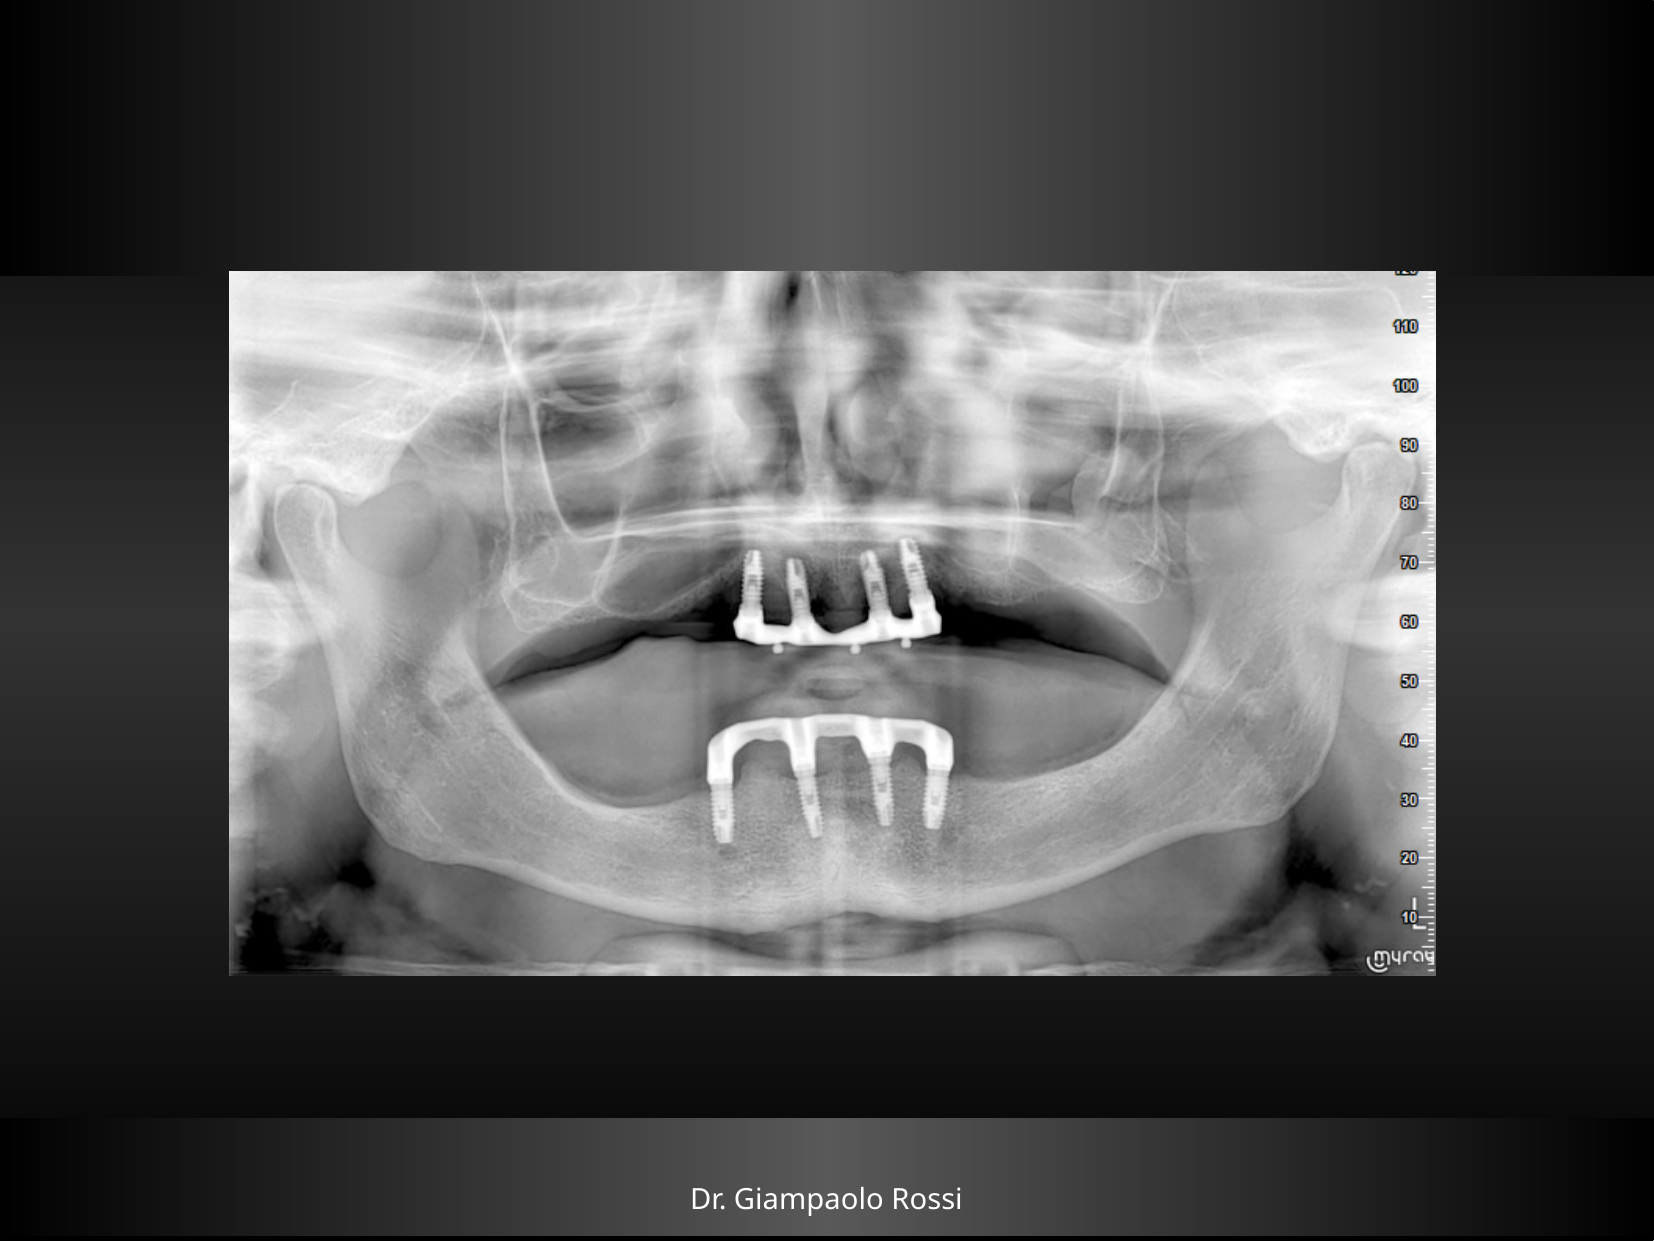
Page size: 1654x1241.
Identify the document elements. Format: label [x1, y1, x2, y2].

picture [229, 271, 1436, 976]
